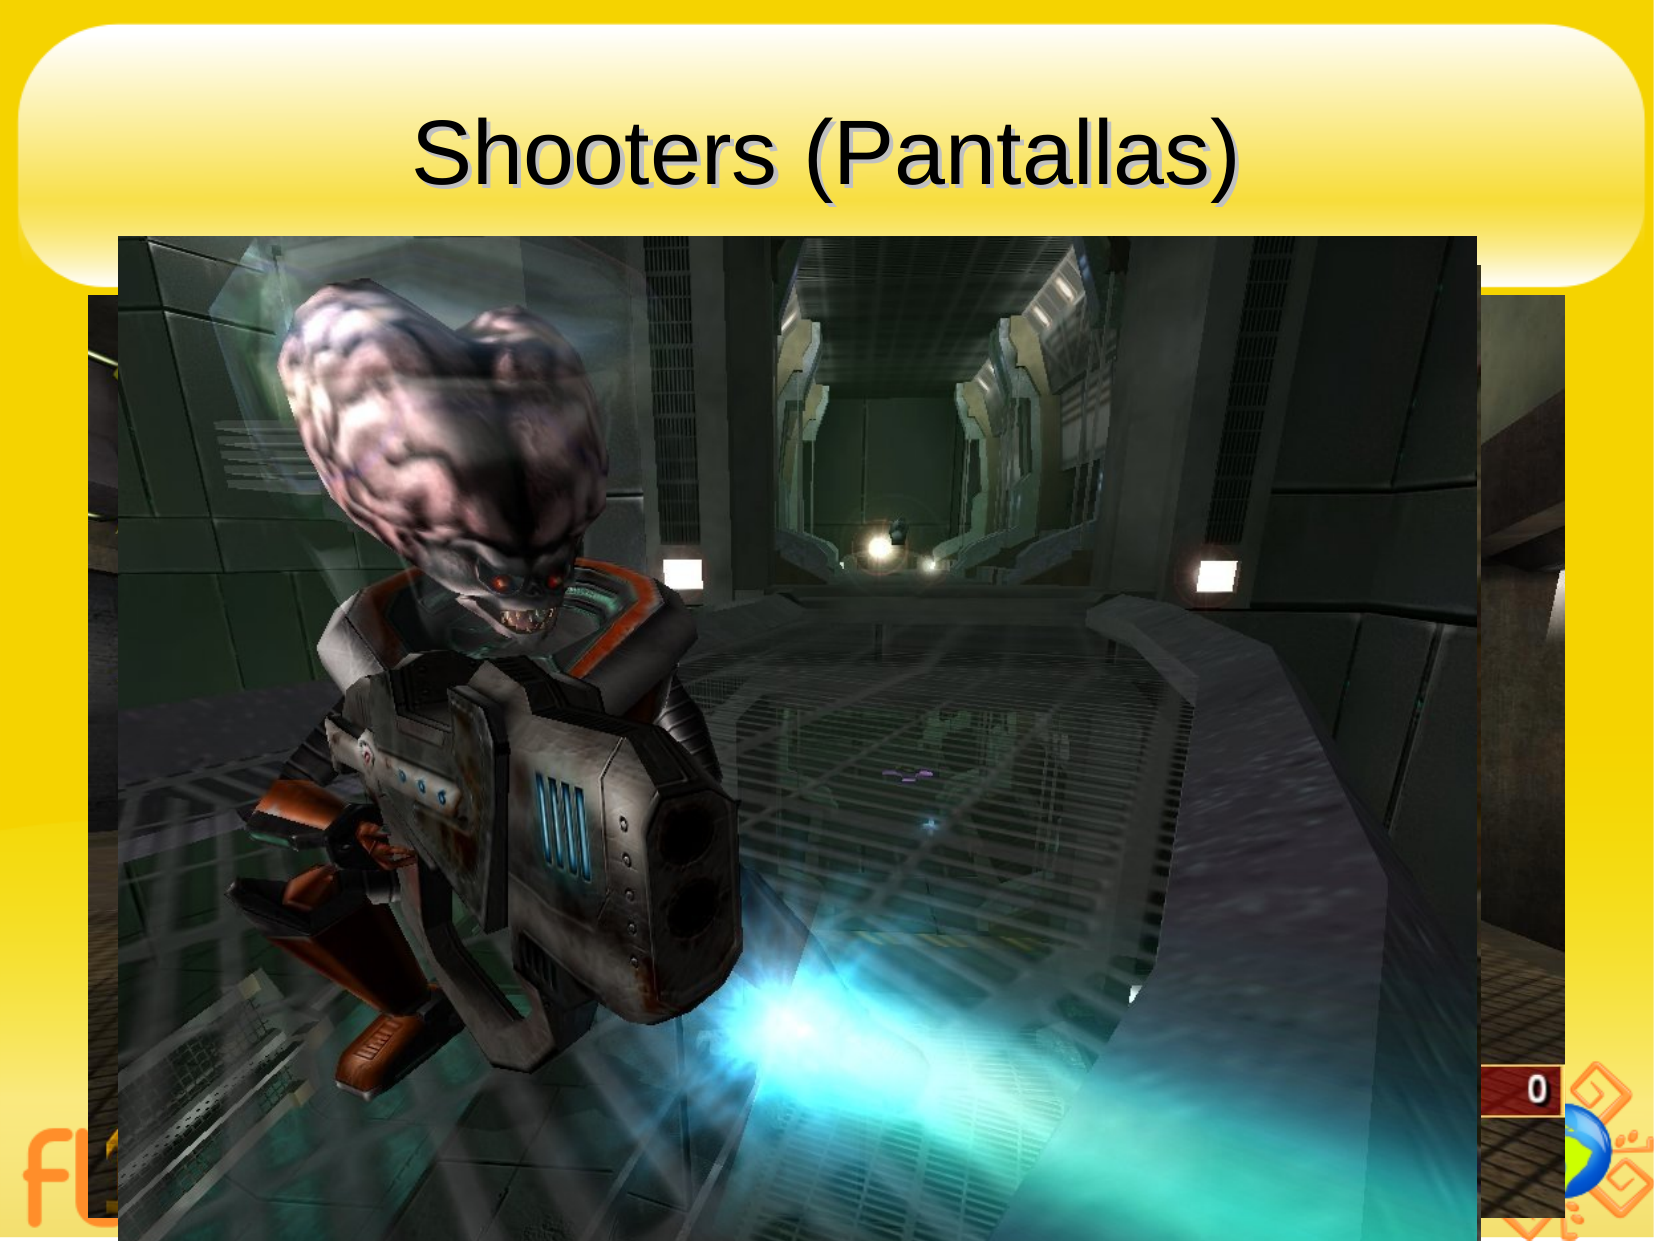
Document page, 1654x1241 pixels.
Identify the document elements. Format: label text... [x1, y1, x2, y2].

picture [0, 0, 1654, 1241]
title Shooters (Pantallas) [82, 49, 1571, 257]
